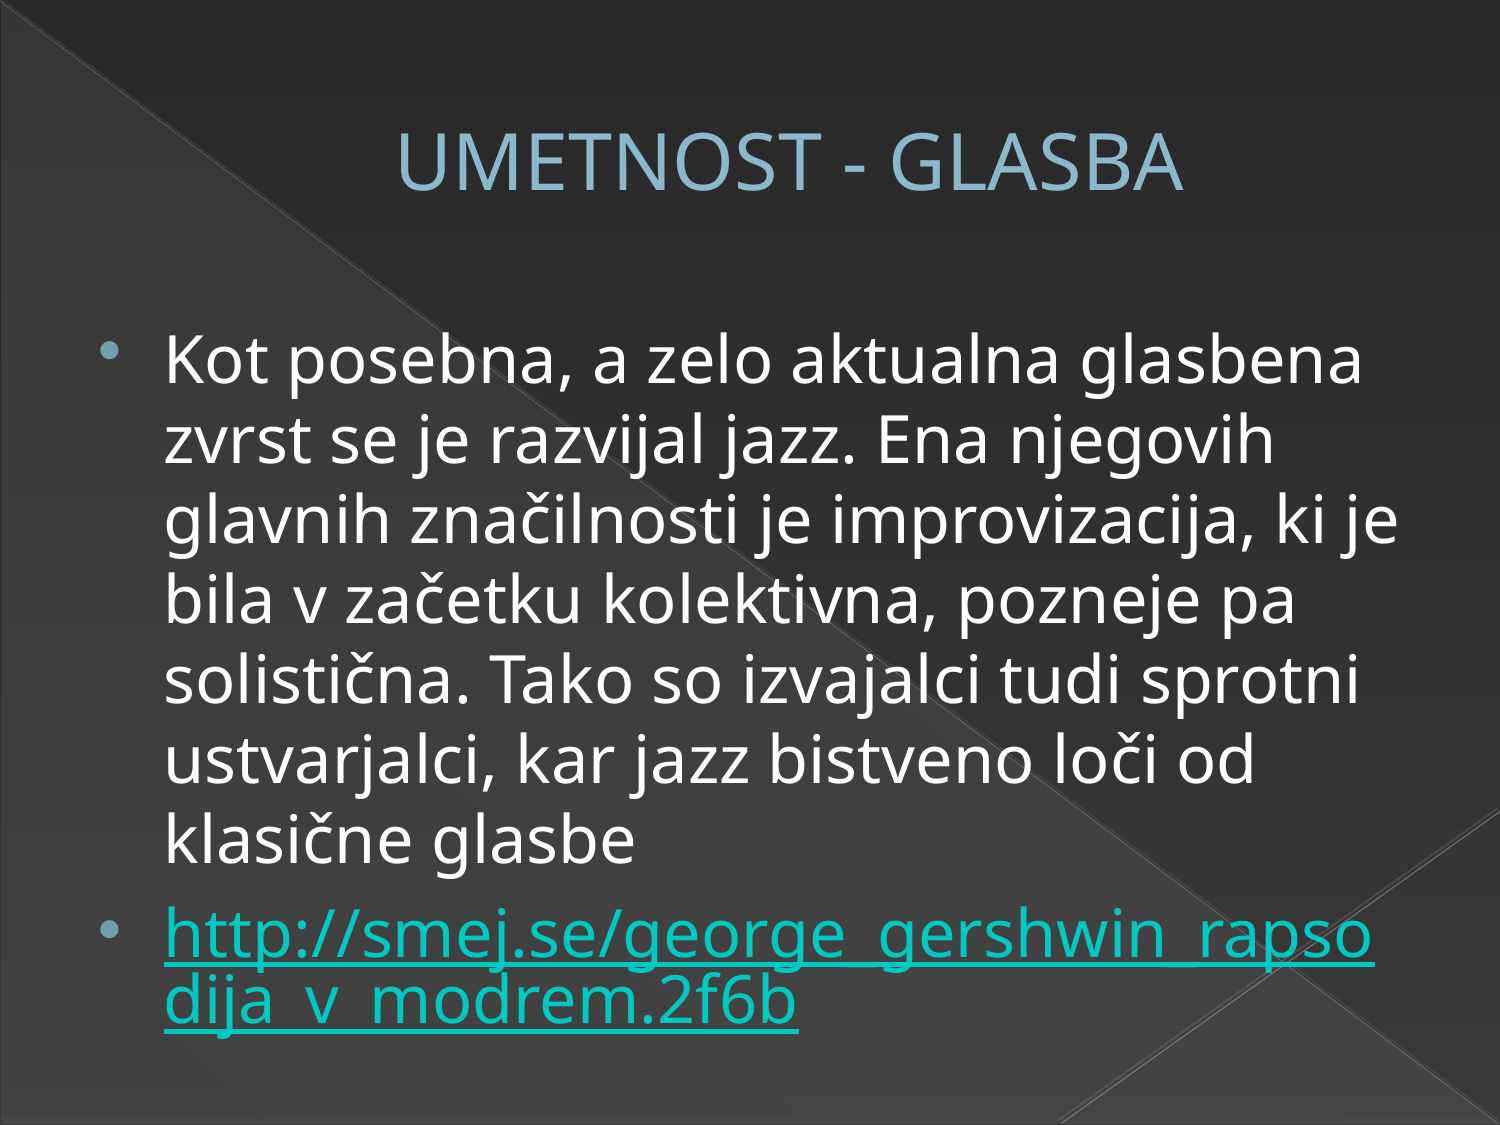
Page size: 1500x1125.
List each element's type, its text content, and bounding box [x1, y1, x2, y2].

list Kot posebna, a zelo aktualna glasbena zvrst se je razvijal jazz. Ena njegovih glavnih značilnosti je improvizacija, ki je bila v začetku kolektivna, pozneje pa solistična. Tako so izvajalci tudi sprotni ustvarjalci, kar jazz bistveno loči od klasične glasbe http://smej.se/george_gershwin_rapsodija_v_modrem.2f6b [75, 308, 1425, 1059]
title UMETNOST - GLASBA [75, 43, 1425, 274]
